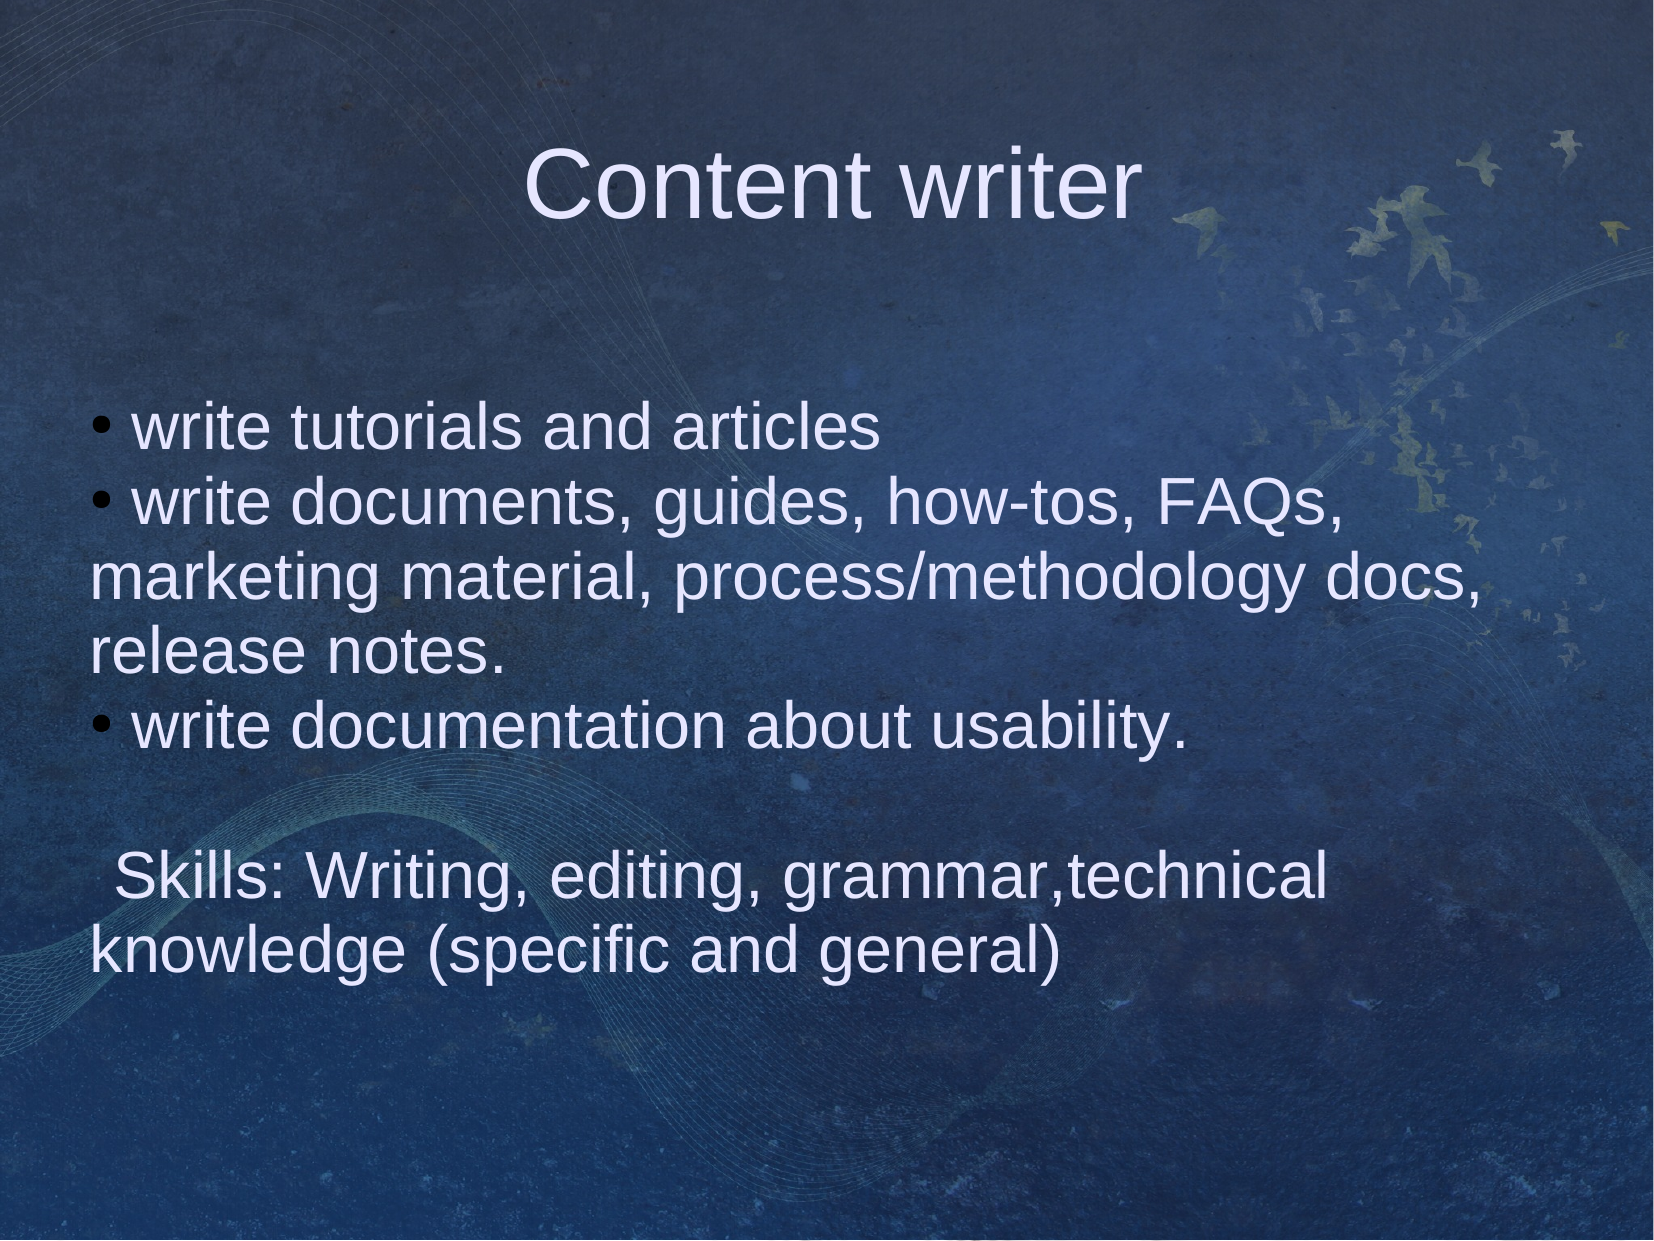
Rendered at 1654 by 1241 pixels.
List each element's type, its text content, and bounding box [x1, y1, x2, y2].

subtitle Content writer write tutorials and articles write documents, guides, how-tos, FAQs, marketing material, process/methodology docs, release notes. write documentation about usability. Skills: Writing, editing, grammar,technical knowledge (specific and general) [89, 100, 1578, 1015]
picture [0, 0, 1654, 1241]
